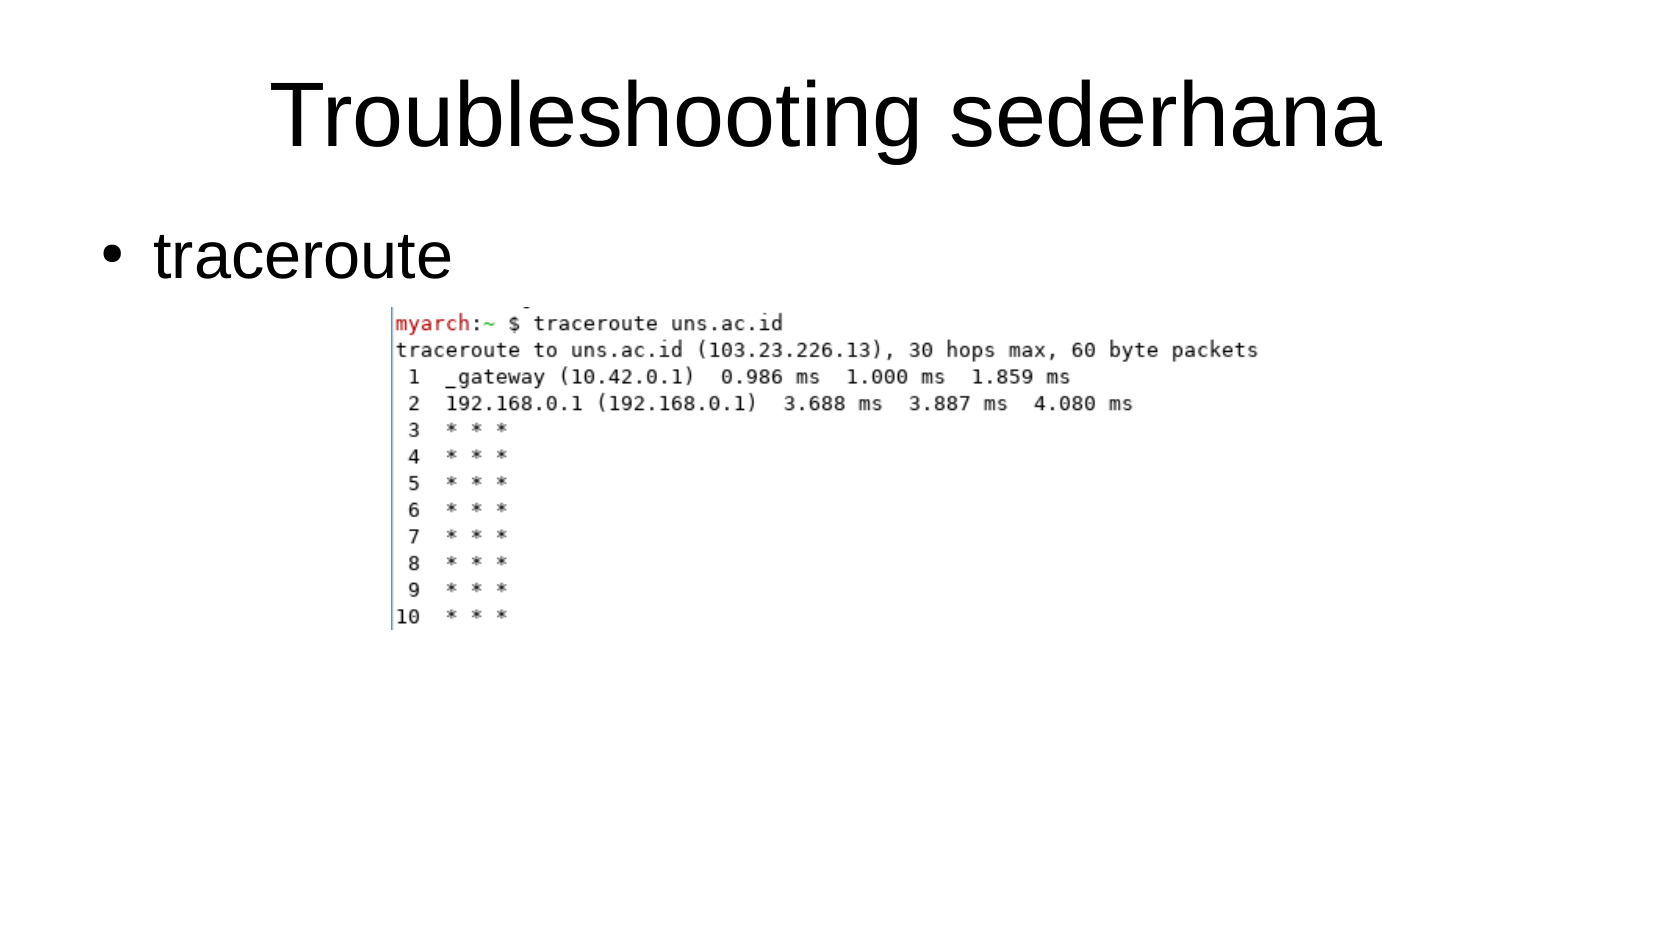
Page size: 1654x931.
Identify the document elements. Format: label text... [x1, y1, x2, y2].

title Troubleshooting sederhana [82, 37, 1571, 193]
list traceroute [82, 217, 1571, 758]
picture [391, 307, 1275, 630]
